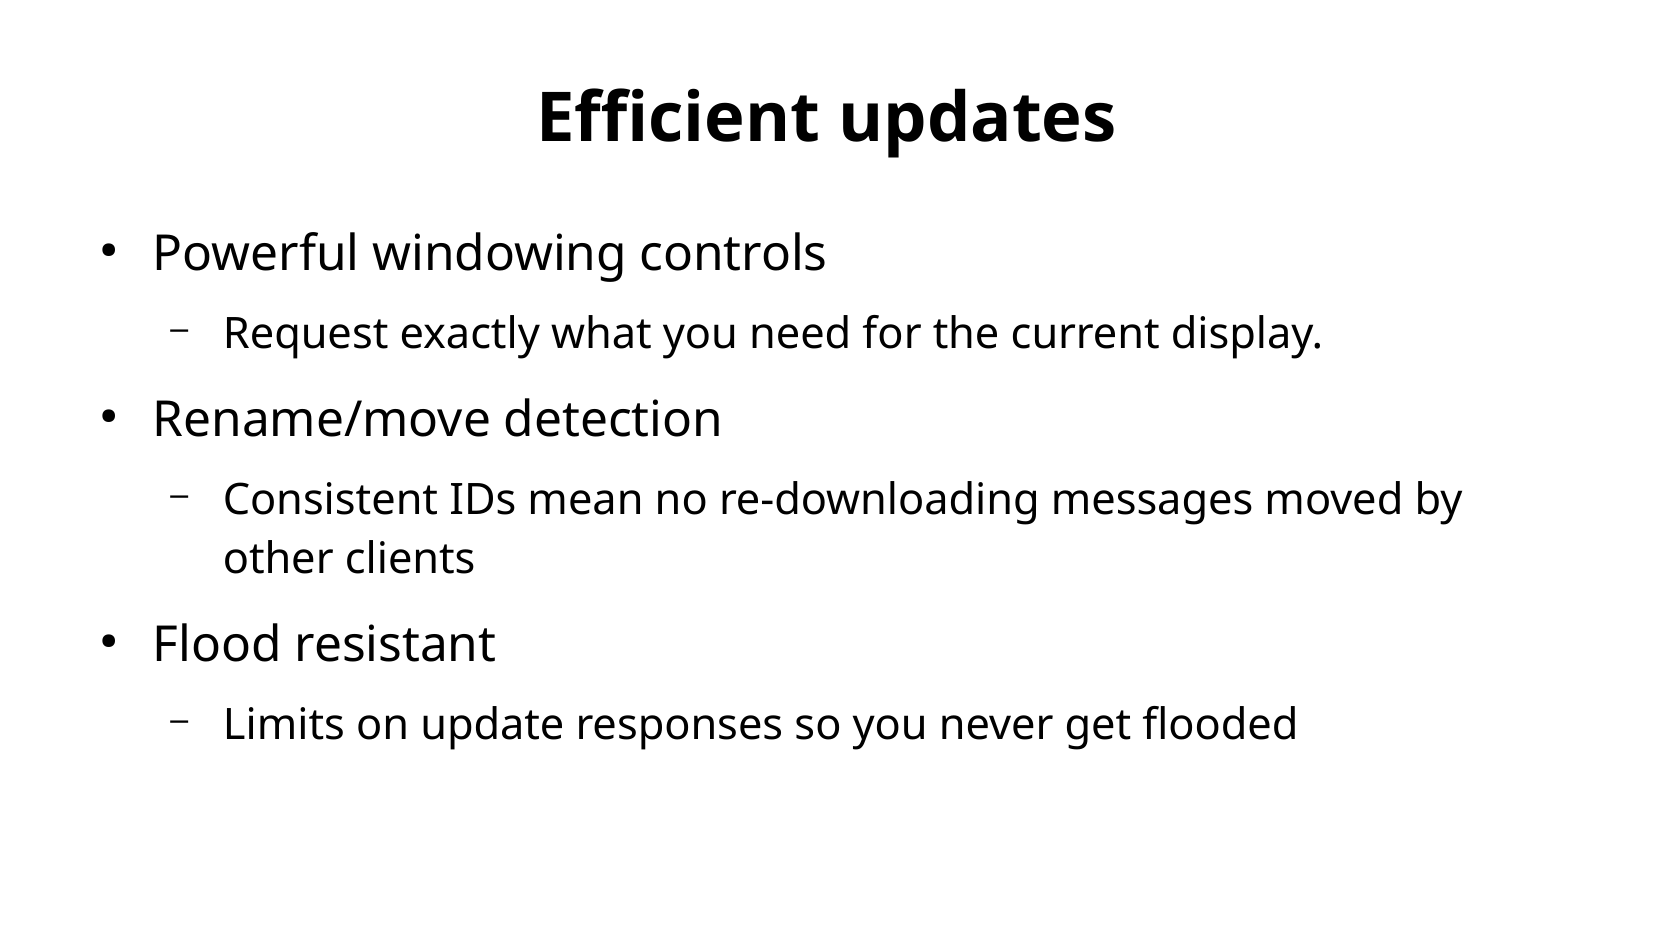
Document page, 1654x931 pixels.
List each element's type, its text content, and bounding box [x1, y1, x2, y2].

list Powerful windowing controls Request exactly what you need for the current display. Rename/move detection Consistent IDs mean no re-downloading messages moved by other clients Flood resistant Limits on update responses so you never get flooded [82, 217, 1571, 758]
title Efficient updates [82, 37, 1571, 193]
